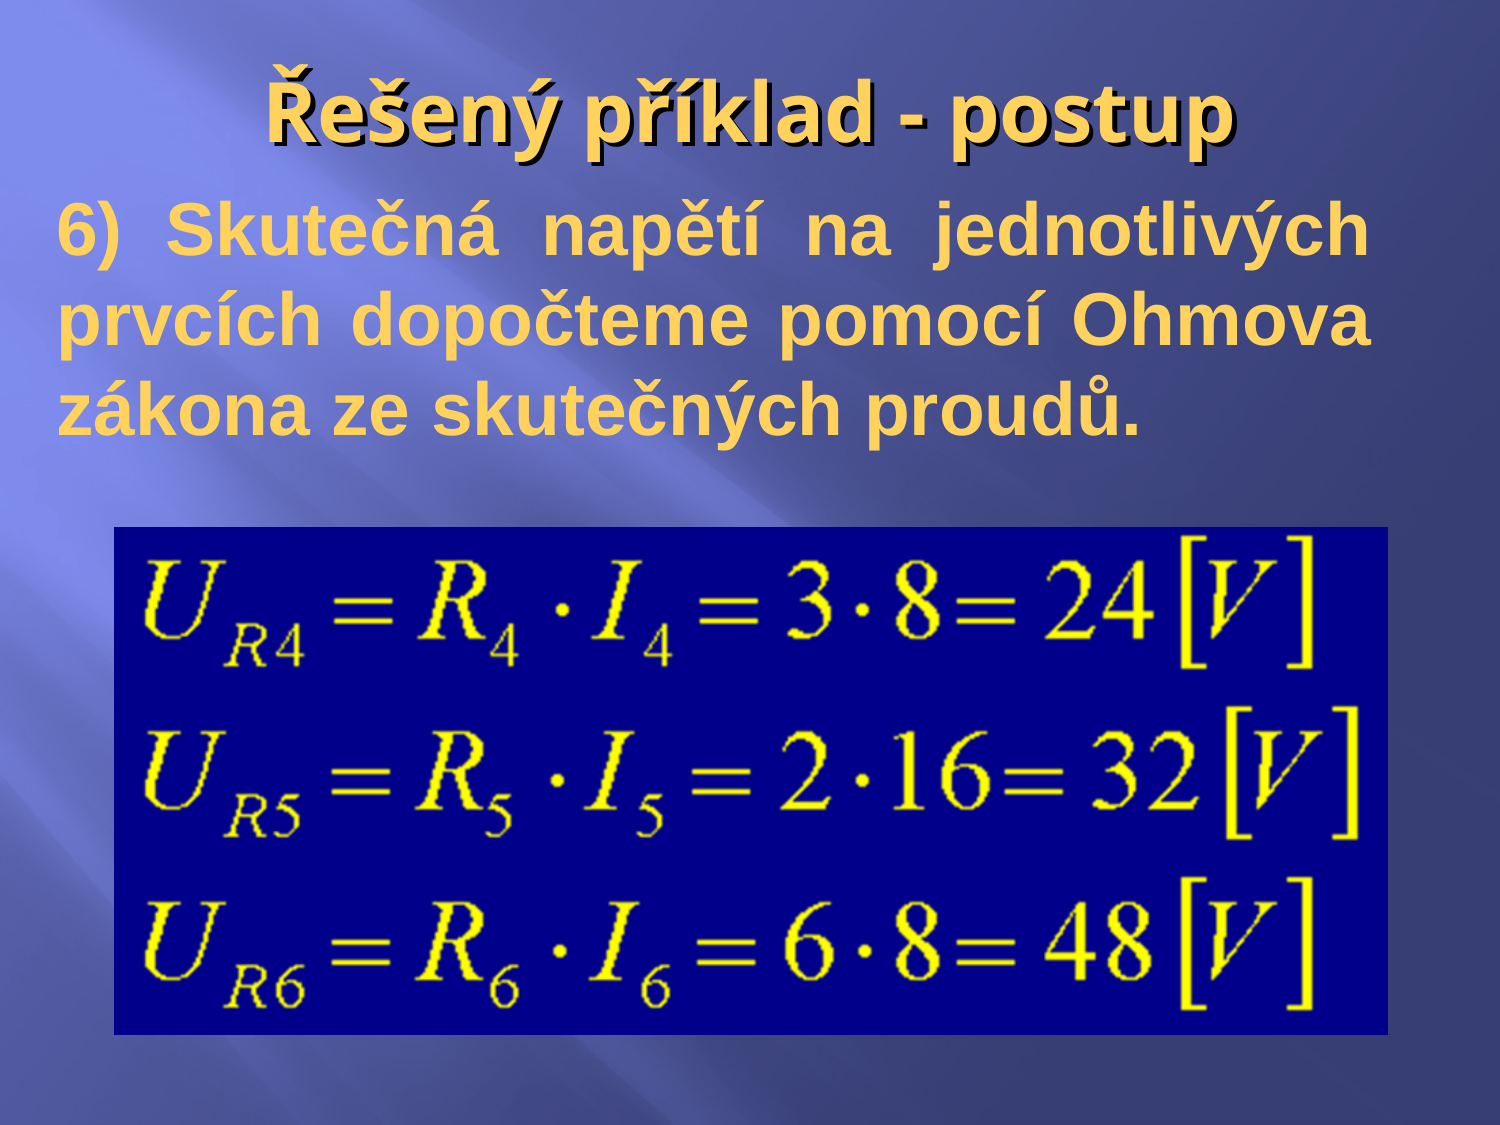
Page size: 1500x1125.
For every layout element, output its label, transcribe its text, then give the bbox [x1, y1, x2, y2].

text_box 6) Skutečná napětí na jednotlivých prvcích dopočteme pomocí Ohmova zákona ze skutečných proudů. [41, 172, 1471, 457]
title Řešený příklad - postup [75, 45, 1426, 172]
picture [114, 527, 1388, 1035]
